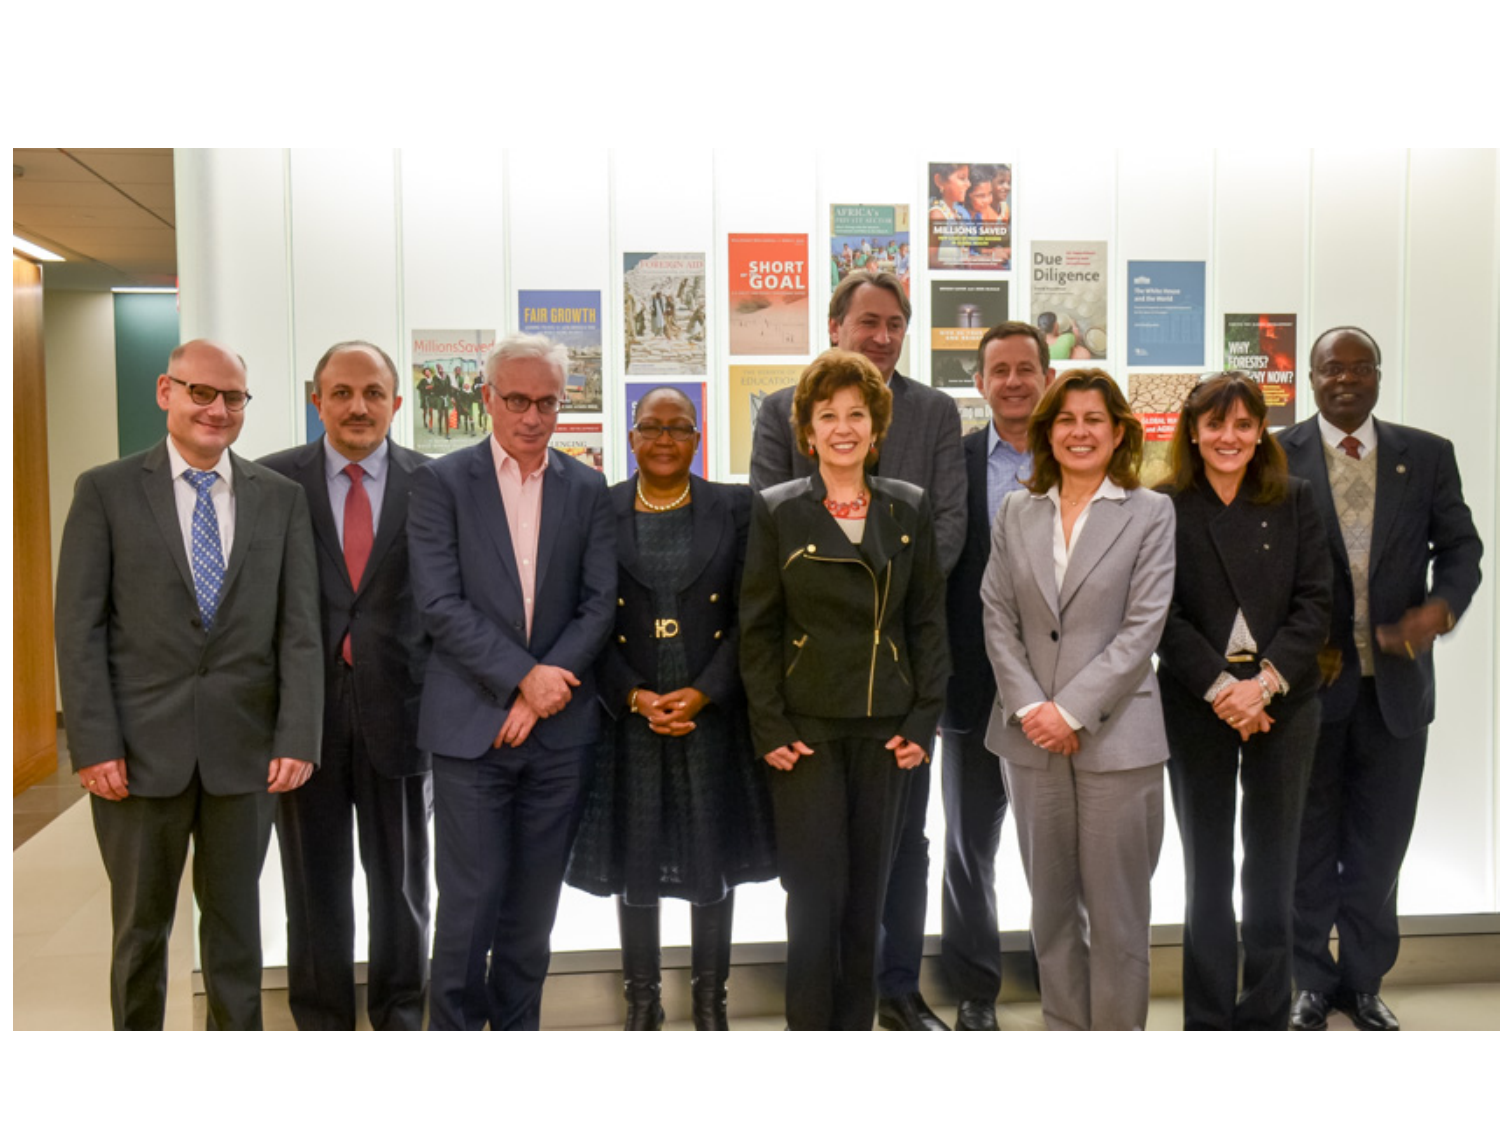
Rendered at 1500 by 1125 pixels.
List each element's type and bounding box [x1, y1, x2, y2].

picture [13, 148, 1500, 1031]
